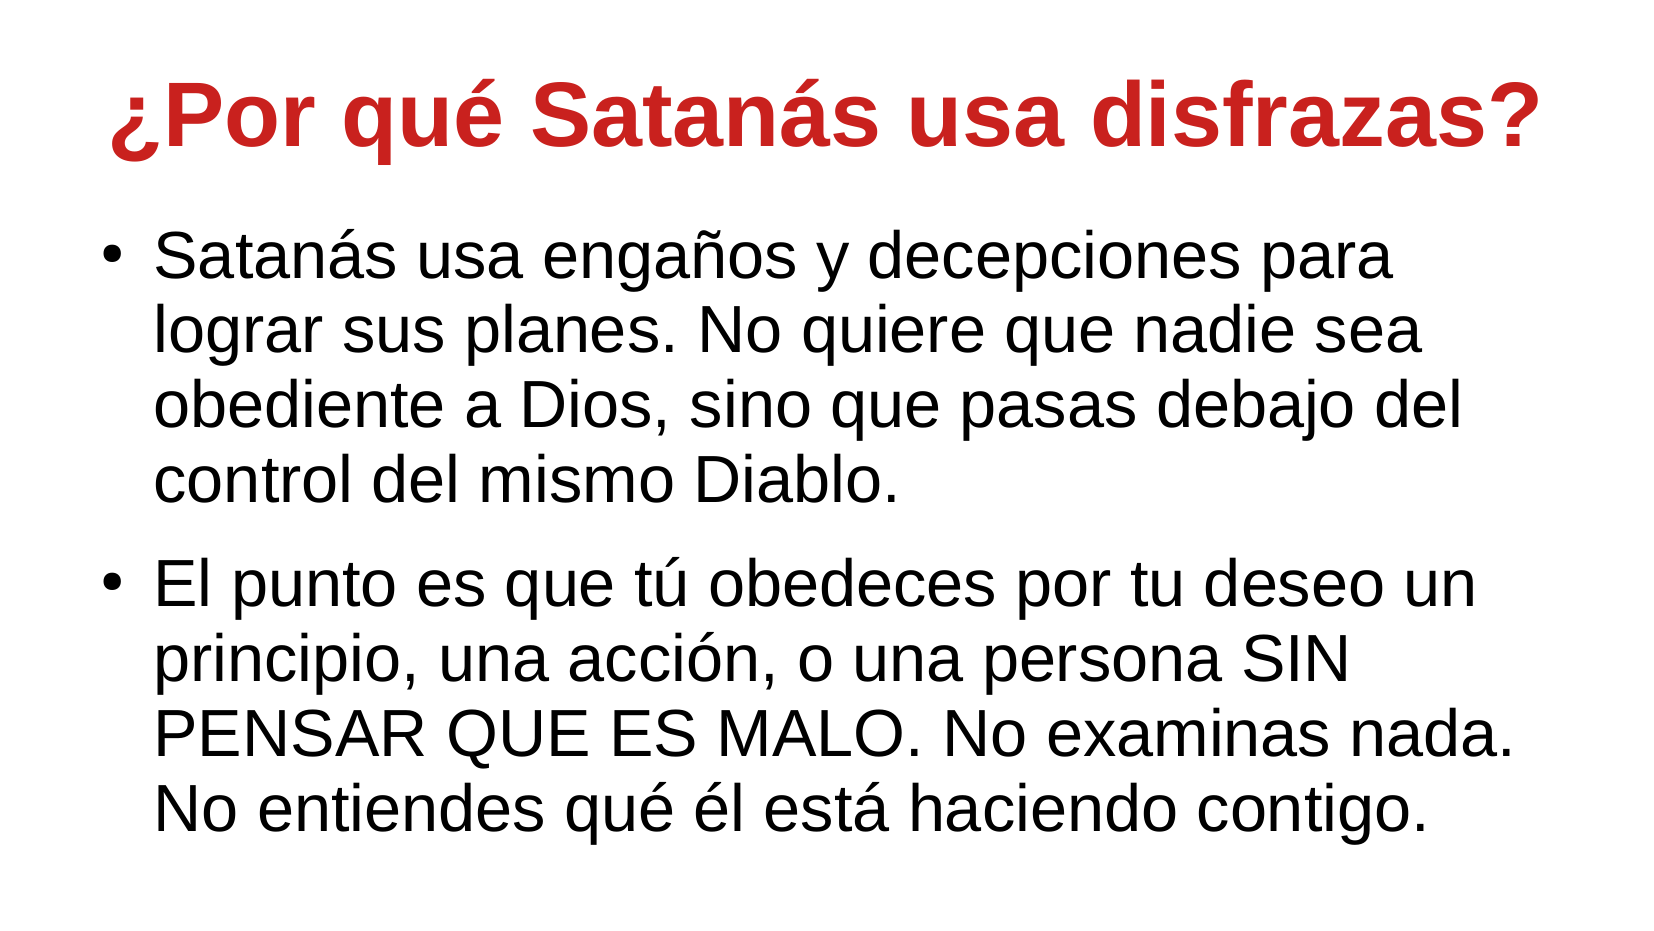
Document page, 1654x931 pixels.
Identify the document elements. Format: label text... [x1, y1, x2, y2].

title ¿Por qué Satanás usa disfrazas? [82, 37, 1571, 193]
list Satanás usa engaños y decepciones para lograr sus planes. No quiere que nadie sea obediente a Dios, sino que pasas debajo del control del mismo Diablo. El punto es que tú obedeces por tu deseo un principio, una acción, o una persona SIN PENSAR QUE ES MALO. No examinas nada. No entiendes qué él está haciendo contigo. [82, 217, 1571, 897]
